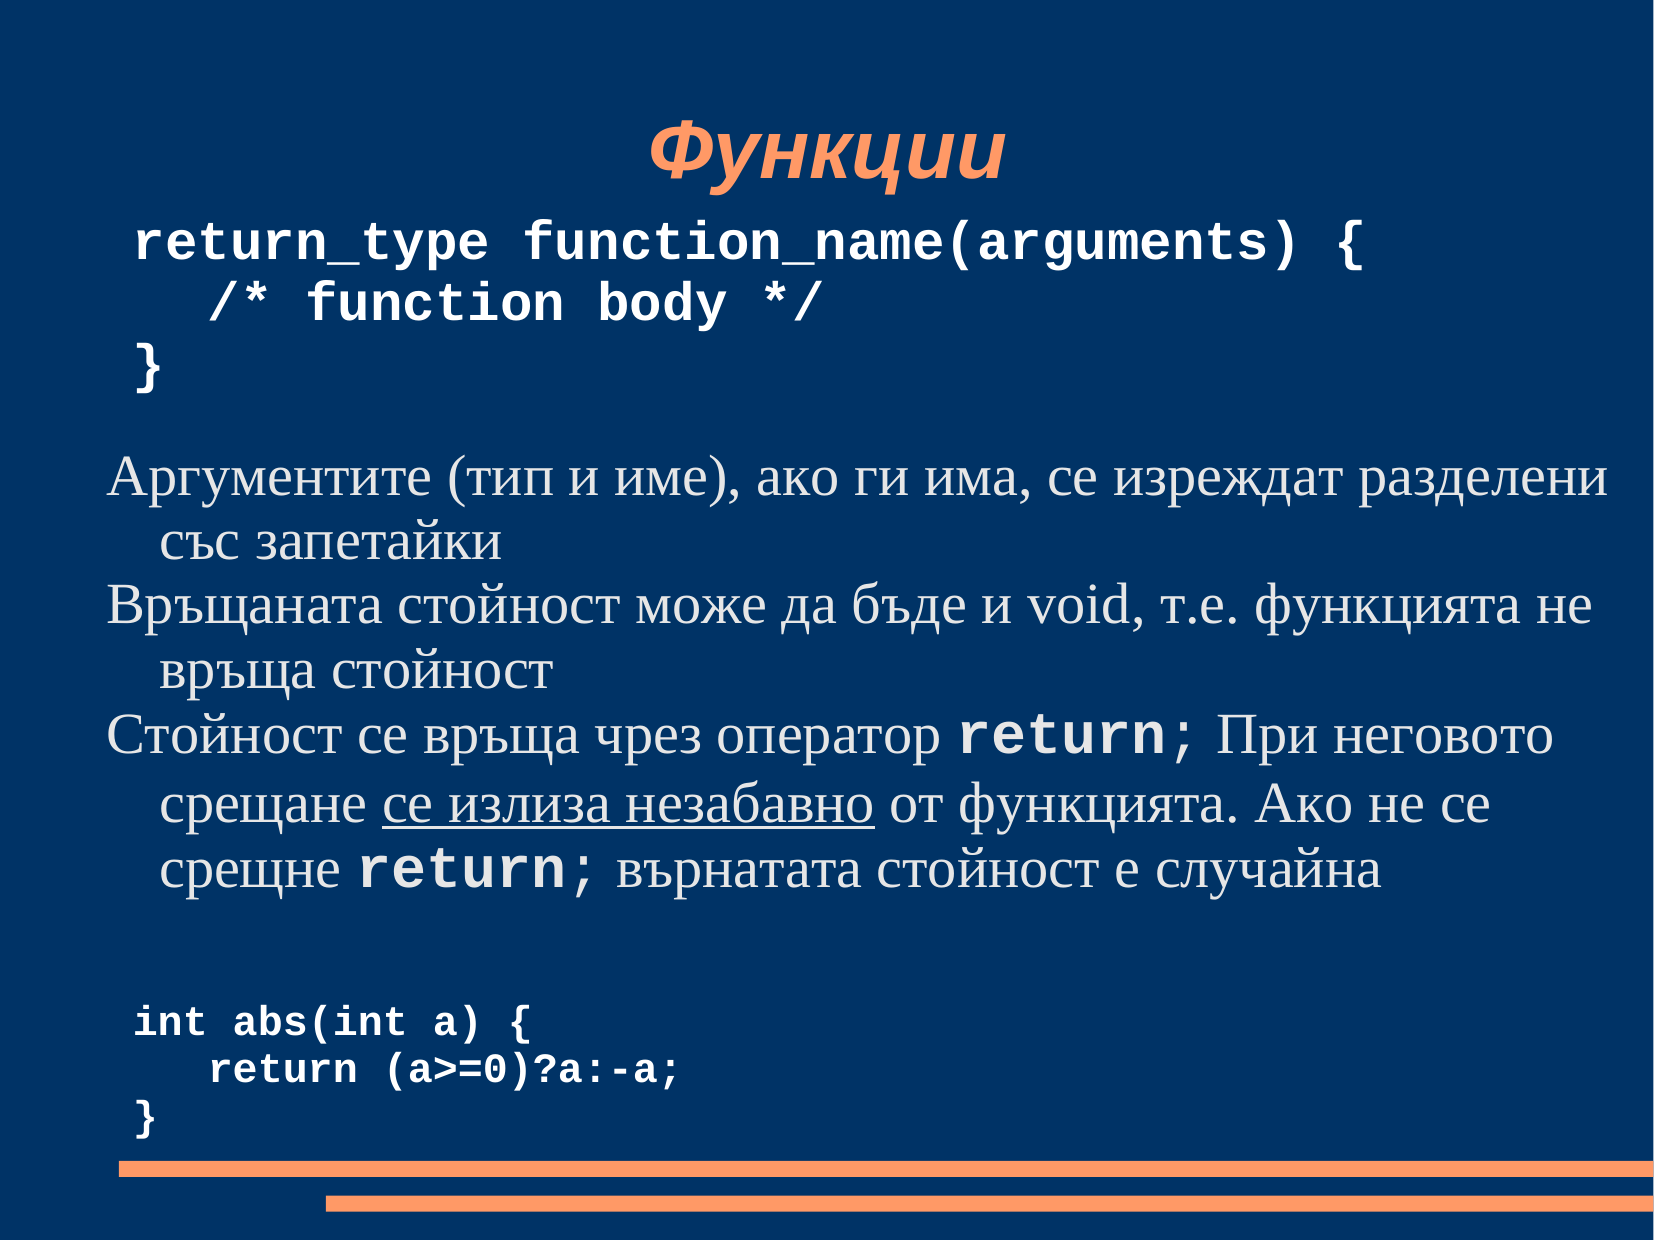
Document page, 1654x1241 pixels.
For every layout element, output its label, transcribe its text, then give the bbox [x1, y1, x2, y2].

text_box return_type function_name(arguments) { /* function body */ } [118, 206, 1418, 407]
text_box int abs(int a) { return (a>=0)?a:-a; } [118, 993, 827, 1152]
title Функции [121, 46, 1534, 254]
list Аргументите (тип и име), ако ги има, се изреждат разделени със запетайки Връщаната стойност може да бъде и void, т.е. функцията не връща стойност Стойност се връща чрез оператор return; При неговото срещане се излиза незабавно от функцията. Ако не се срещне return; върнатата стойност е случайна [88, 442, 1625, 998]
